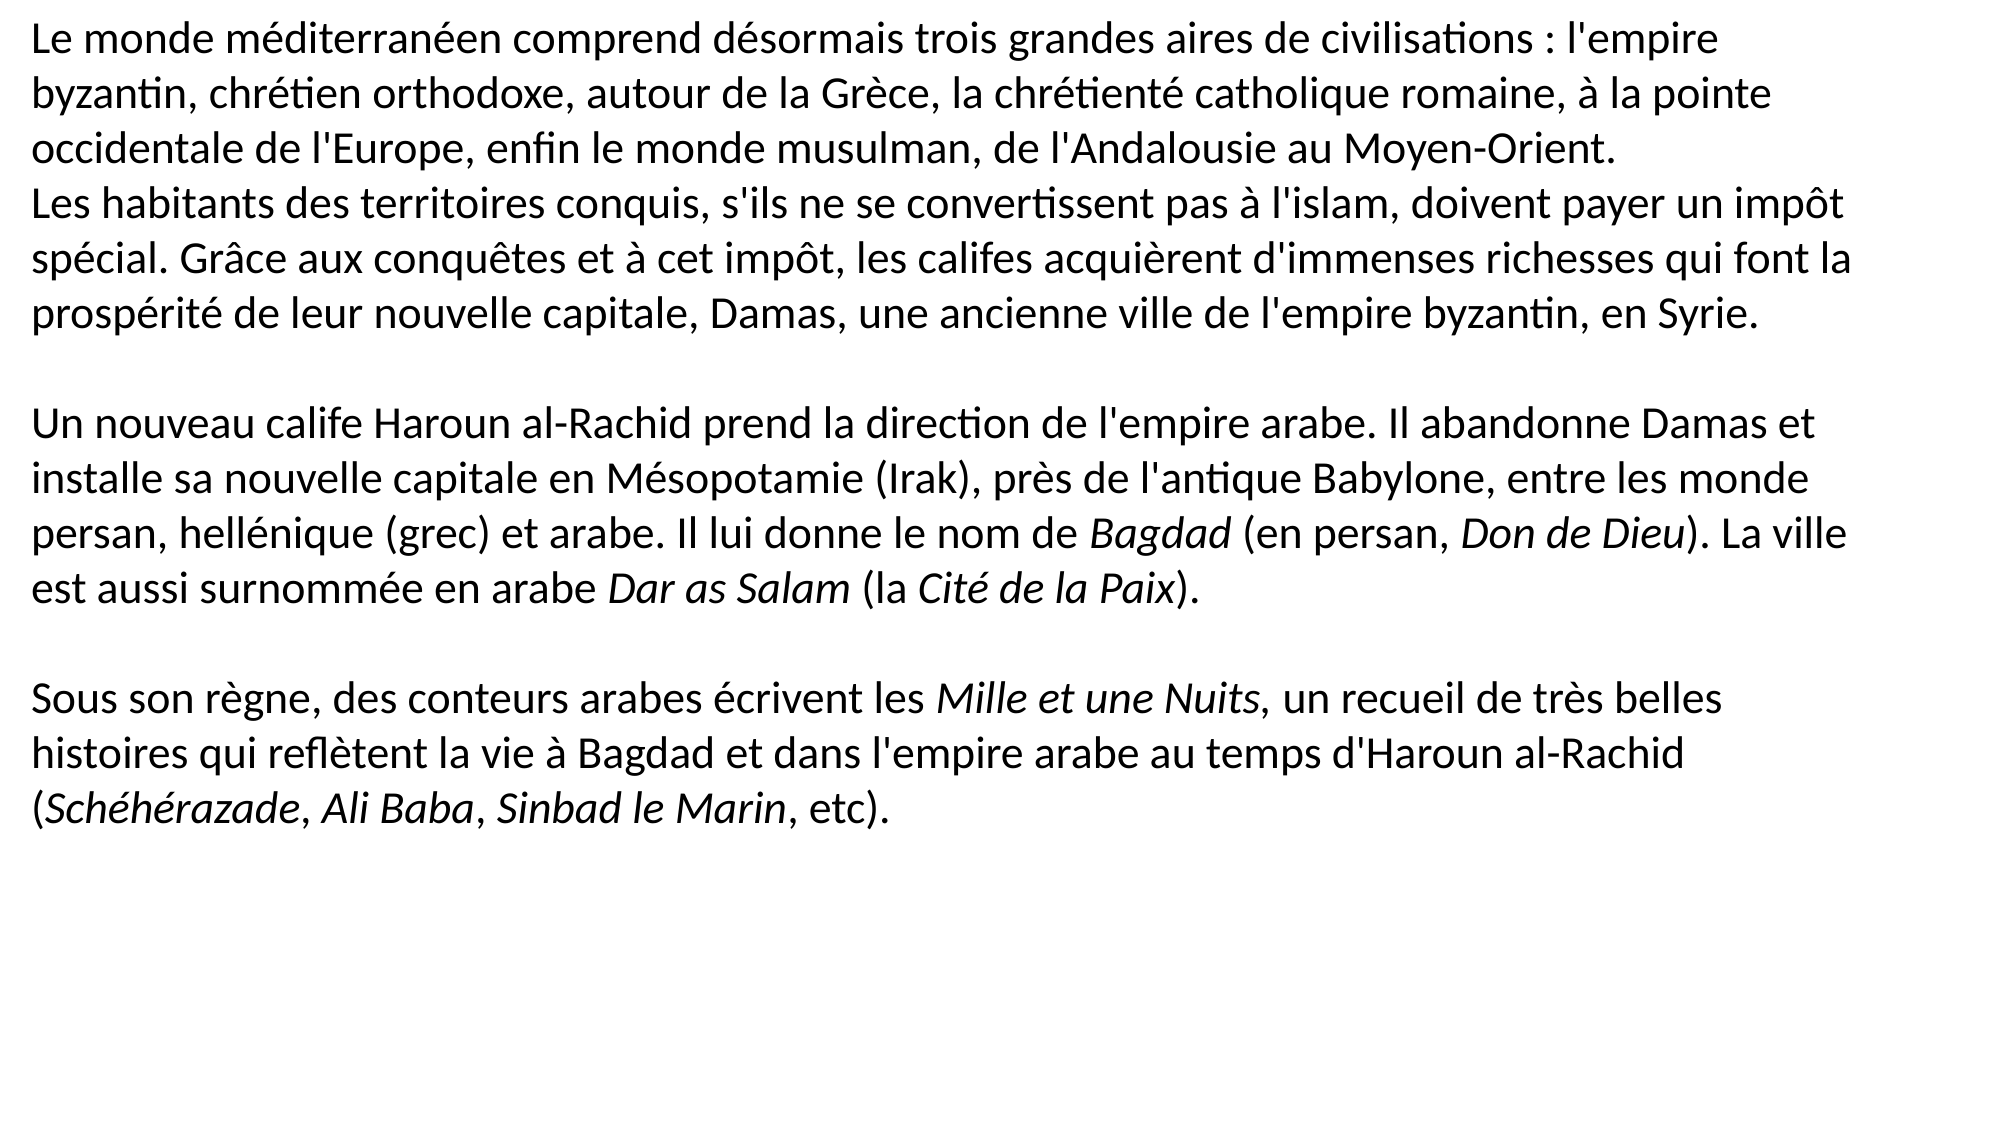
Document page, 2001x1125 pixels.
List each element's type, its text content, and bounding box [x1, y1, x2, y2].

text_box Le monde méditerranéen comprend désormais trois grandes aires de civilisations : l'empire byzantin, chrétien orthodoxe, autour de la Grèce, la chrétienté catholique romaine, à la pointe occidentale de l'Europe, enfin le monde musulman, de l'Andalousie au Moyen-Orient. Les habitants des territoires conquis, s'ils ne se convertissent pas à l'islam, doivent payer un impôt spécial. Grâce aux conquêtes et à cet impôt, les califes acquièrent d'immenses richesses qui font la prospérité de leur nouvelle capitale, Damas, une ancienne ville de l'empire byzantin, en Syrie. Un nouveau calife Haroun al-Rachid prend la direction de l'empire arabe. Il abandonne Damas et installe sa nouvelle capitale en Mésopotamie (Irak), près de l'antique Babylone, entre les monde persan, hellénique (grec) et arabe. Il lui donne le nom de Bagdad (en persan, Don de Dieu). La ville est aussi surnommée en arabe Dar as Salam (la Cité de la Paix). Sous son règne, des conteurs arabes écrivent les Mille et une Nuits, un recueil de très belles histoires qui reflètent la vie à Bagdad et dans l'empire arabe au temps d'Haroun al-Rachid (Schéhérazade, Ali Baba, Sinbad le Marin, etc). [16, 0, 1904, 849]
